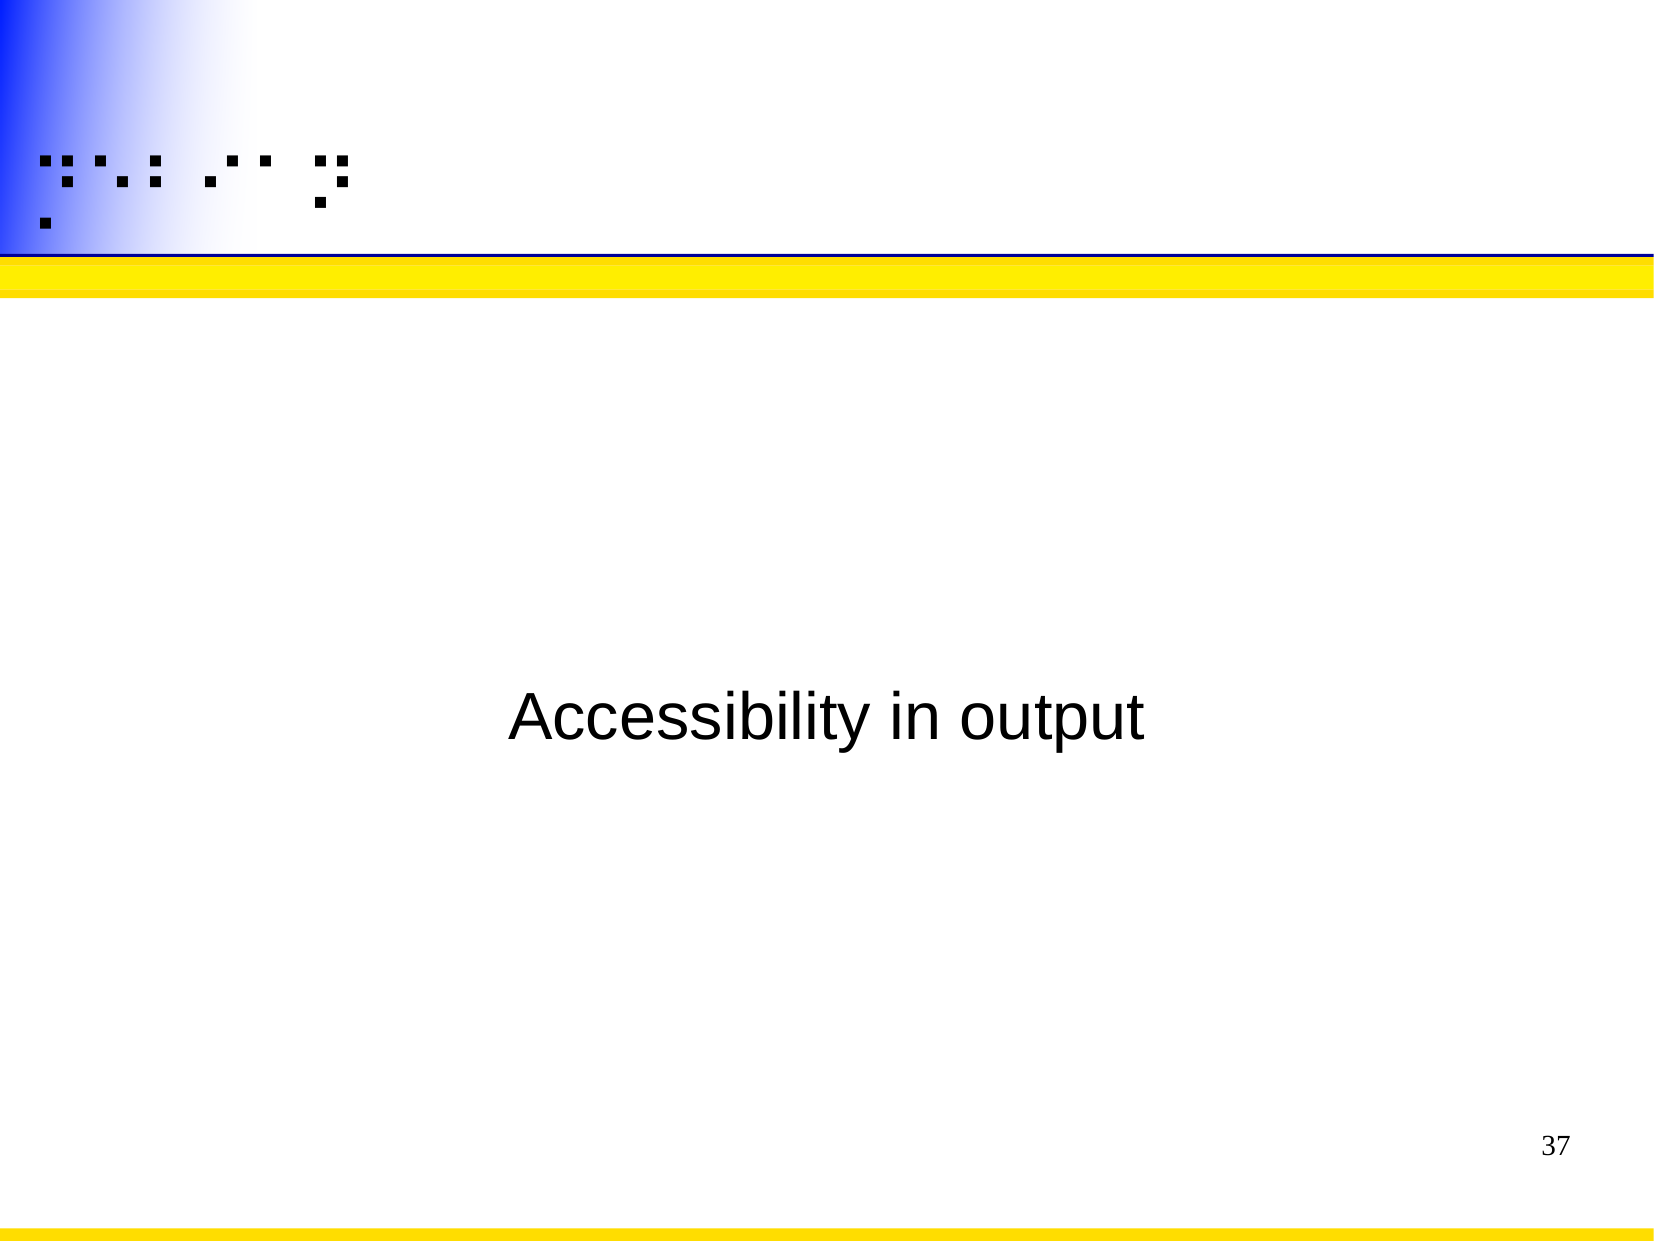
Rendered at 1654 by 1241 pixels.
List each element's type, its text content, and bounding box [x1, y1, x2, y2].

subtitle Accessibility in output [82, 307, 1571, 1126]
